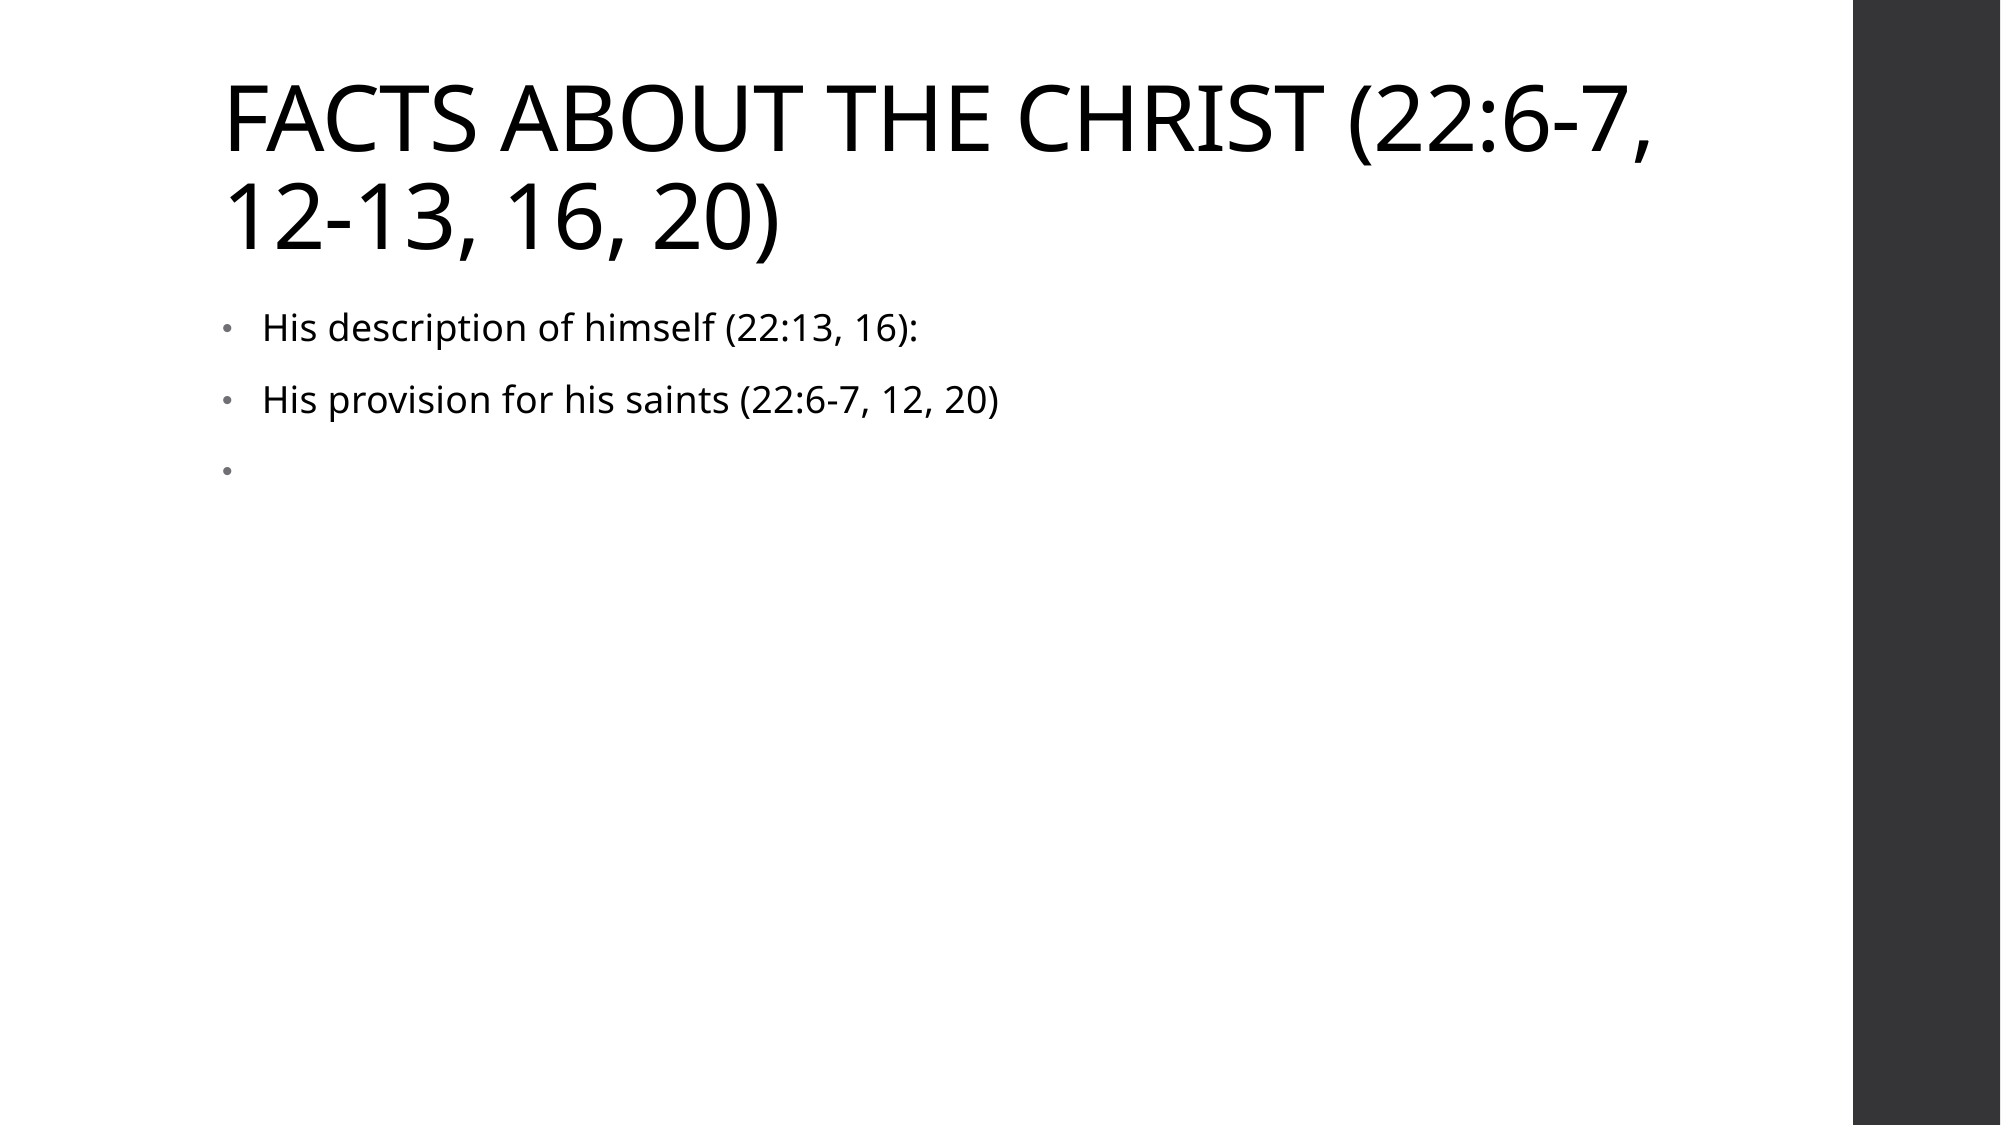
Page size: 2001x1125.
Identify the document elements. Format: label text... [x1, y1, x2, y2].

list His description of himself (22:13, 16): His provision for his saints (22:6-7, 12, 20) [206, 299, 1617, 1014]
title FACTS ABOUT THE CHRIST (22:6-7, 12-13, 16, 20) [206, 60, 1797, 278]
